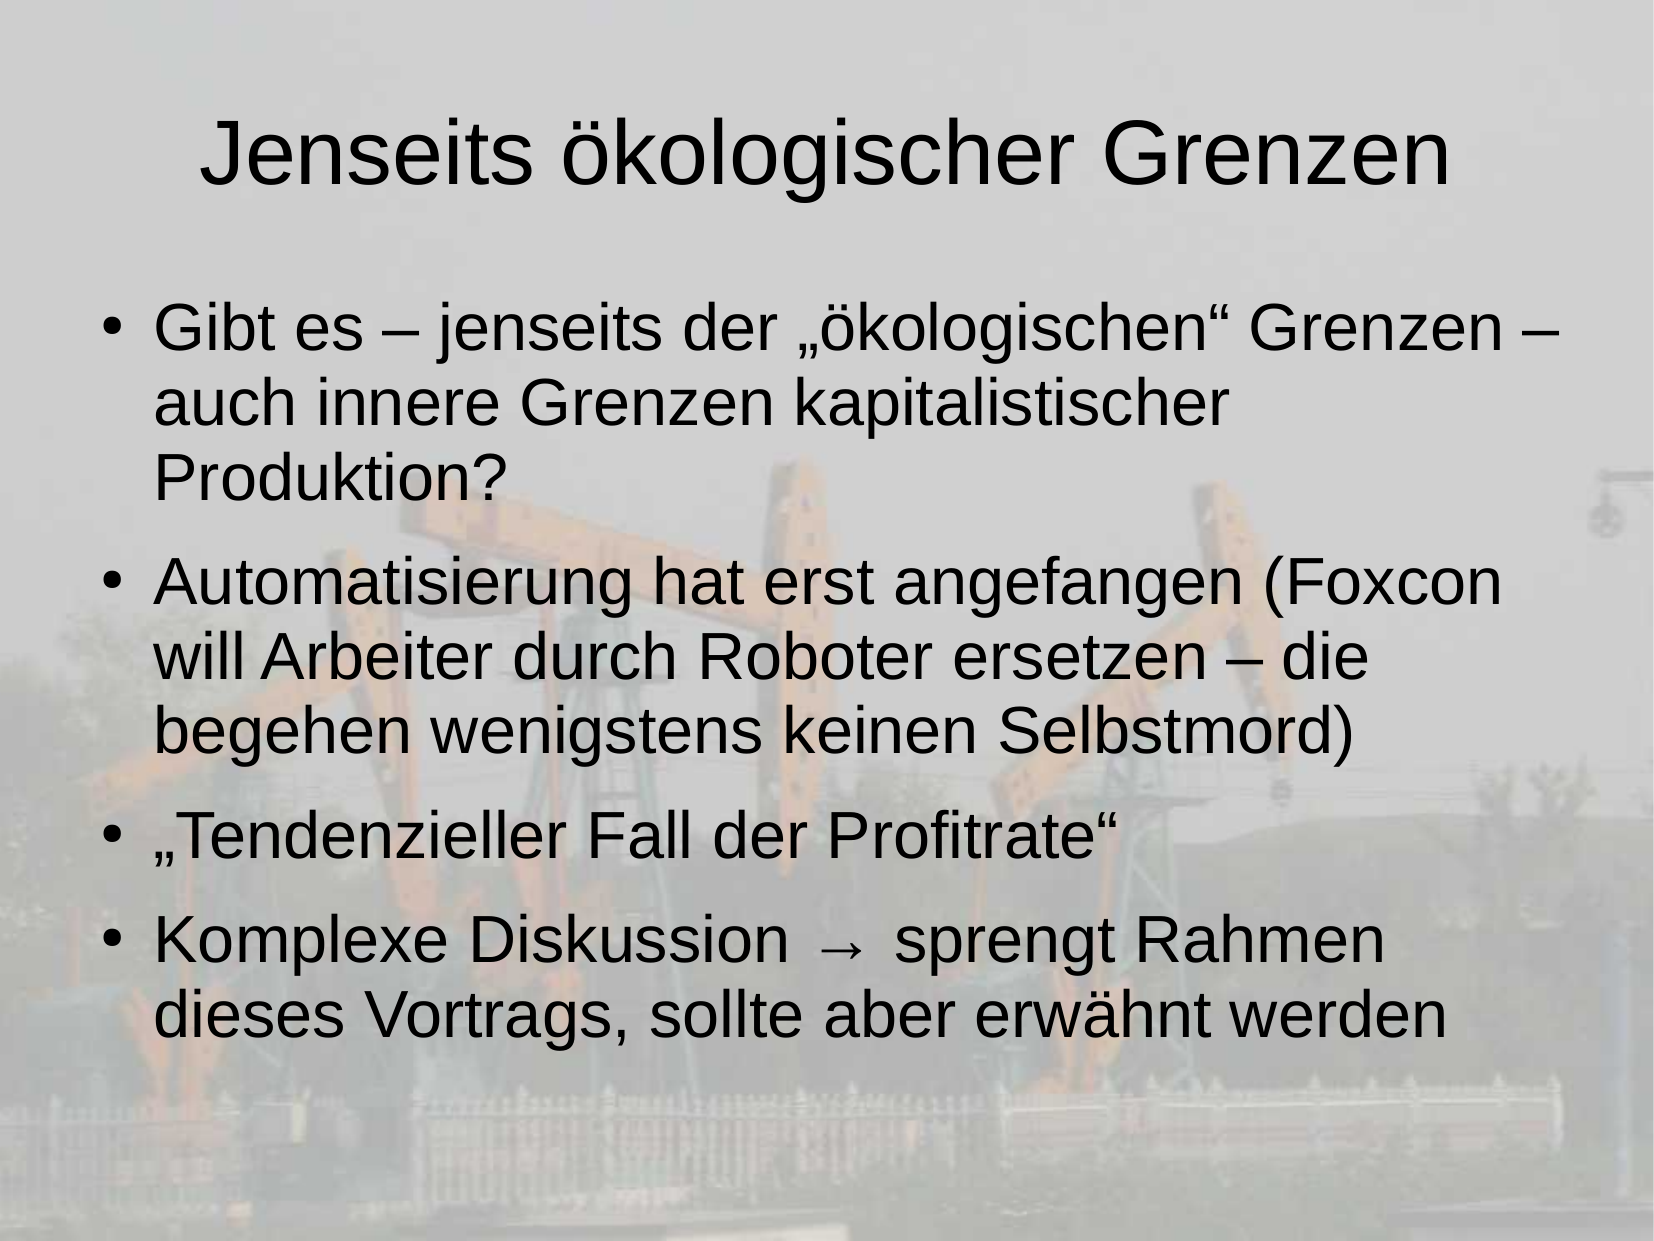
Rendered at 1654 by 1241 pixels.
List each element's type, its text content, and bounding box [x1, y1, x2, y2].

picture [0, 0, 1654, 1241]
list Gibt es – jenseits der „ökologischen“ Grenzen – auch innere Grenzen kapitalistischer Produktion? Automatisierung hat erst angefangen (Foxcon will Arbeiter durch Roboter ersetzen – die begehen wenigstens keinen Selbstmord) „Tendenzieller Fall der Profitrate“ Komplexe Diskussion → sprengt Rahmen dieses Vortrags, sollte aber erwähnt werden [82, 290, 1571, 1109]
title Jenseits ökologischer Grenzen [82, 49, 1571, 257]
